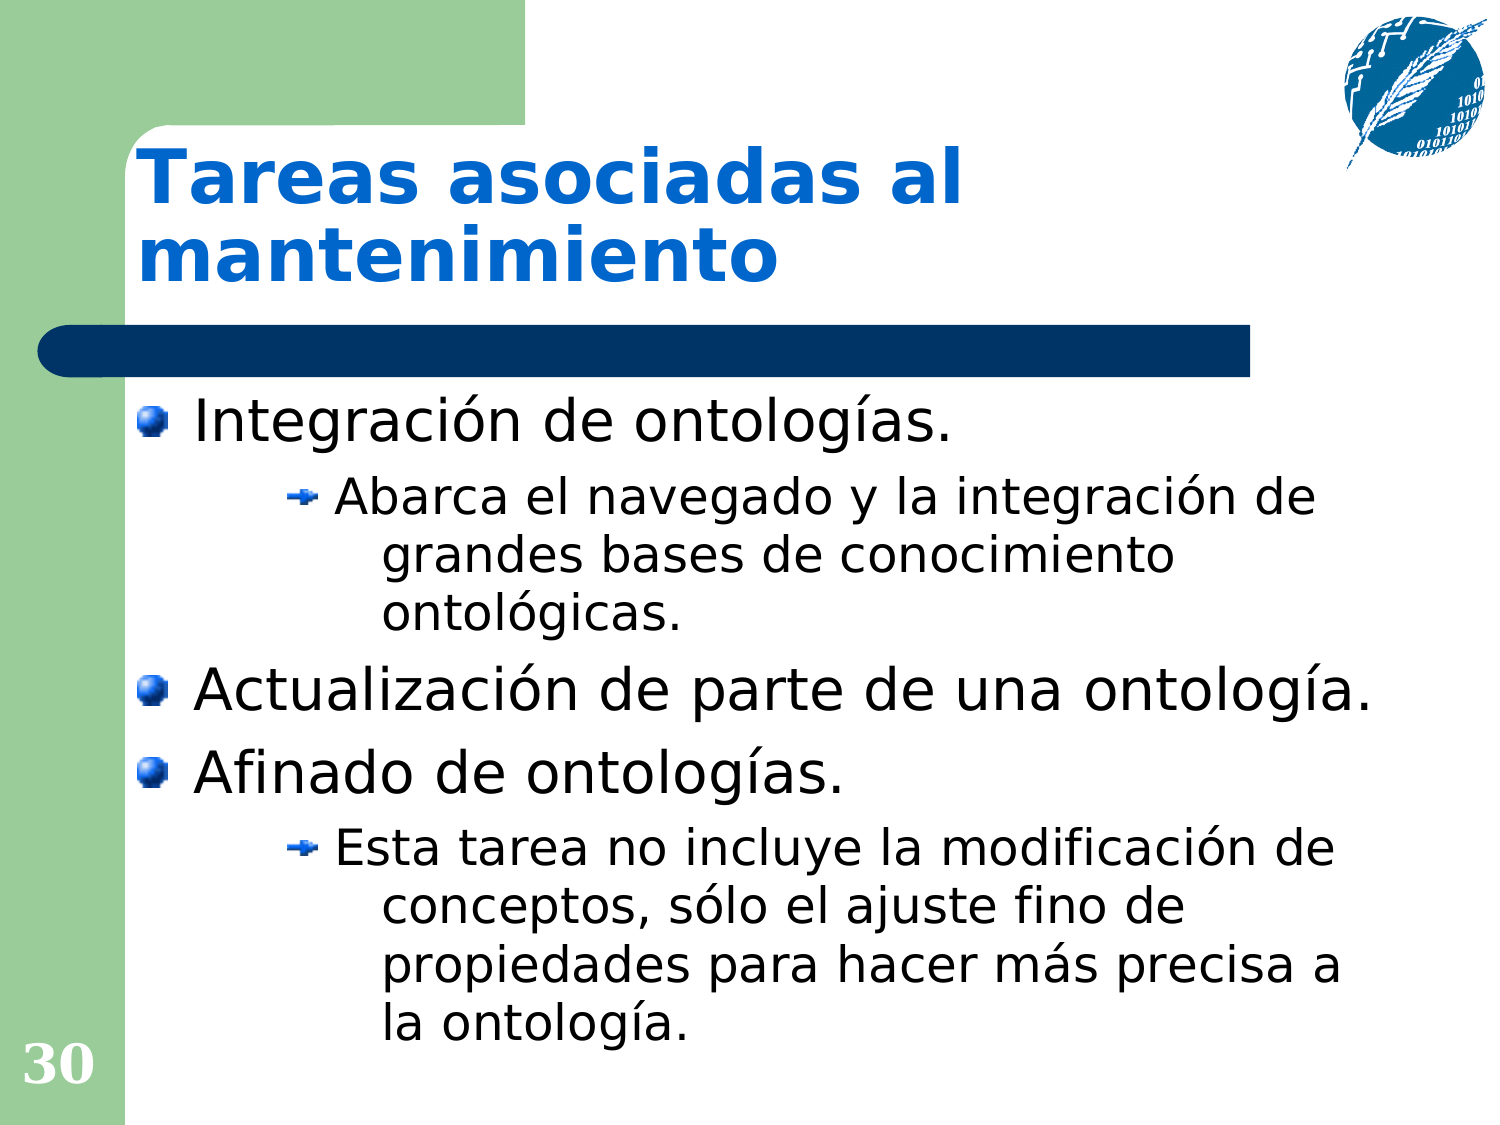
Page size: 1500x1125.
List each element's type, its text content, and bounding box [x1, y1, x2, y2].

picture [1436, 127, 1450, 136]
title Tareas asociadas al mantenimiento [136, 135, 1414, 302]
picture [1341, 15, 1487, 172]
picture [1416, 140, 1425, 149]
picture [1427, 138, 1431, 148]
picture [1433, 139, 1440, 147]
list Integración de ontologías. Abarca el navegado y la integración de grandes bases de conocimiento ontológicas. Actualización de parte de una ontología. Afinado de ontologías. Esta tarea no incluye la modificación de conceptos, sólo el ajuste fino de propiedades para hacer más precisa a la ontología. [137, 387, 1400, 1045]
